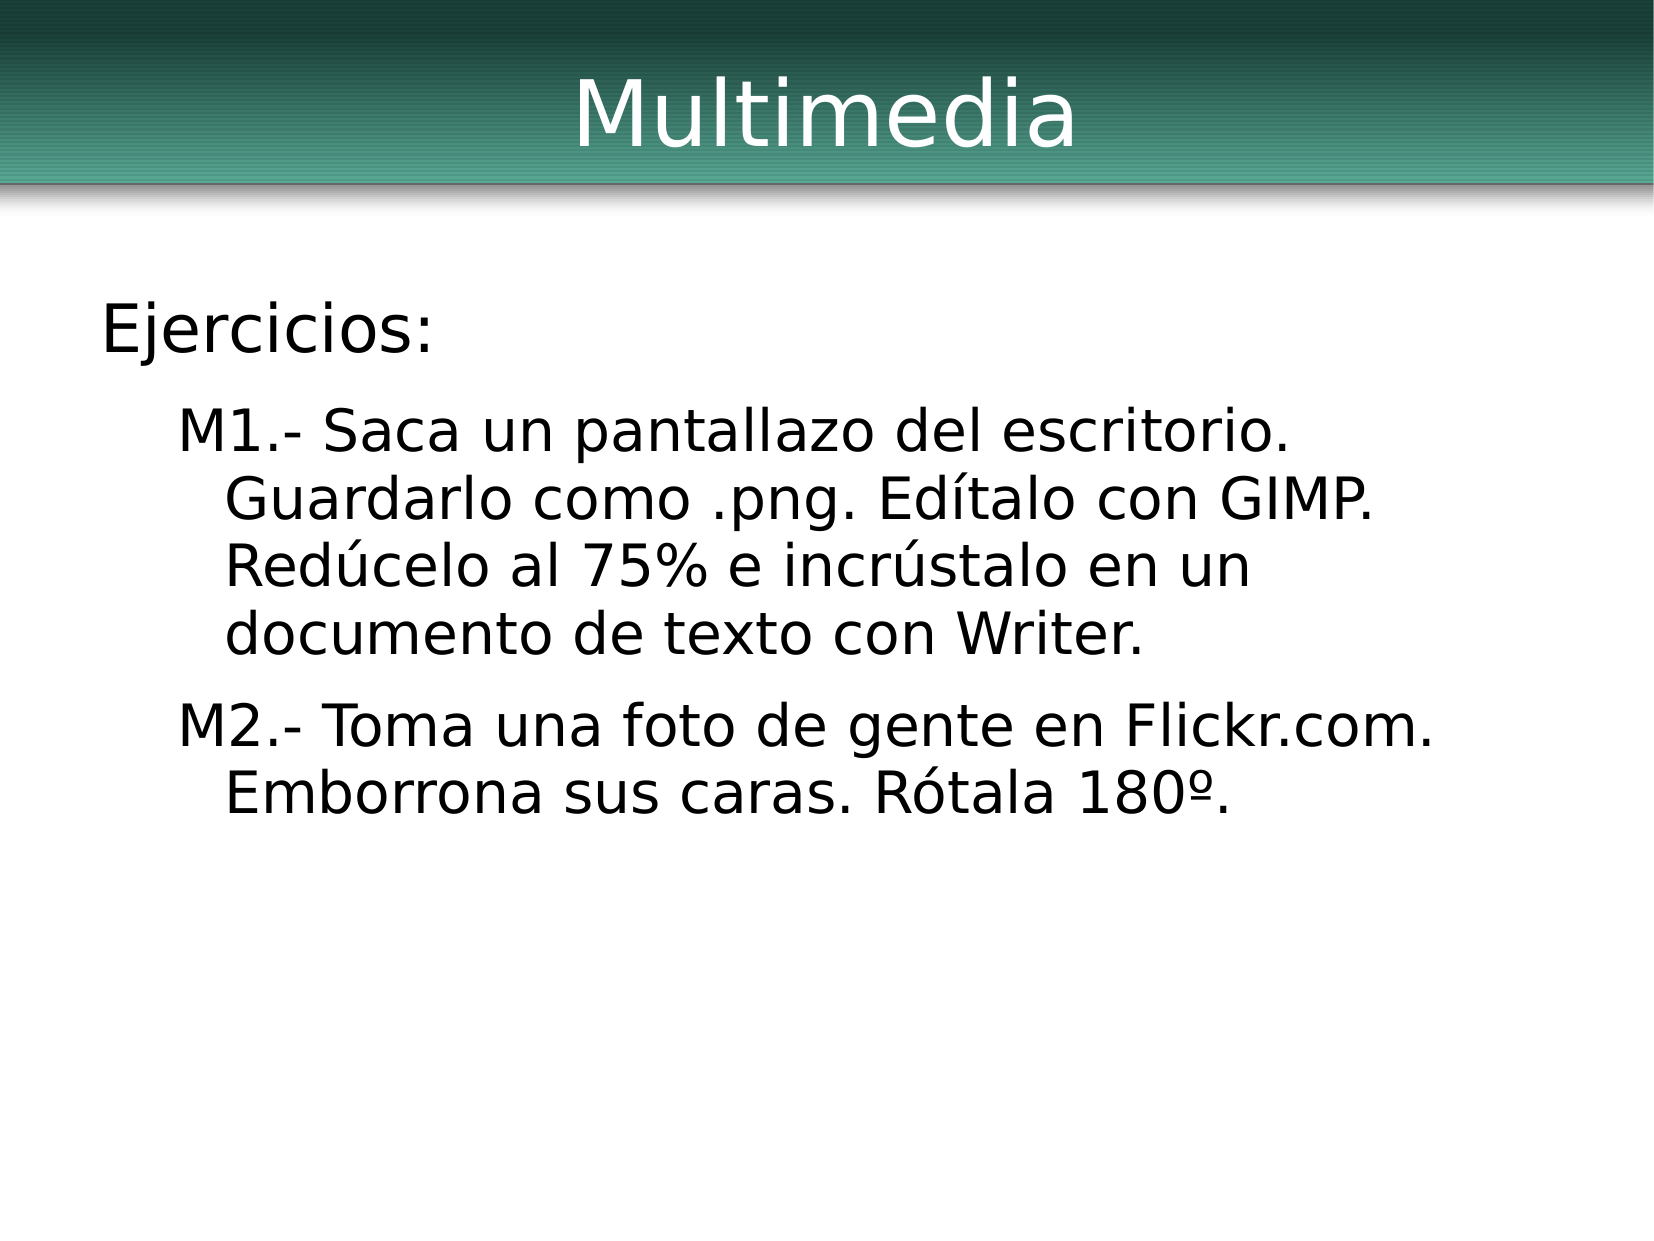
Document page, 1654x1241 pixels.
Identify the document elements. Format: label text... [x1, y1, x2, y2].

list Ejercicios: M1.- Saca un pantallazo del escritorio. Guardarlo como .png. Edítalo con GIMP. Redúcelo al 75% e incrústalo en un documento de texto con Writer. M2.- Toma una foto de gente en Flickr.com. Emborrona sus caras. Rótala 180º. [82, 290, 1571, 1094]
title Multimedia [82, 11, 1571, 219]
picture [0, 0, 1654, 225]
